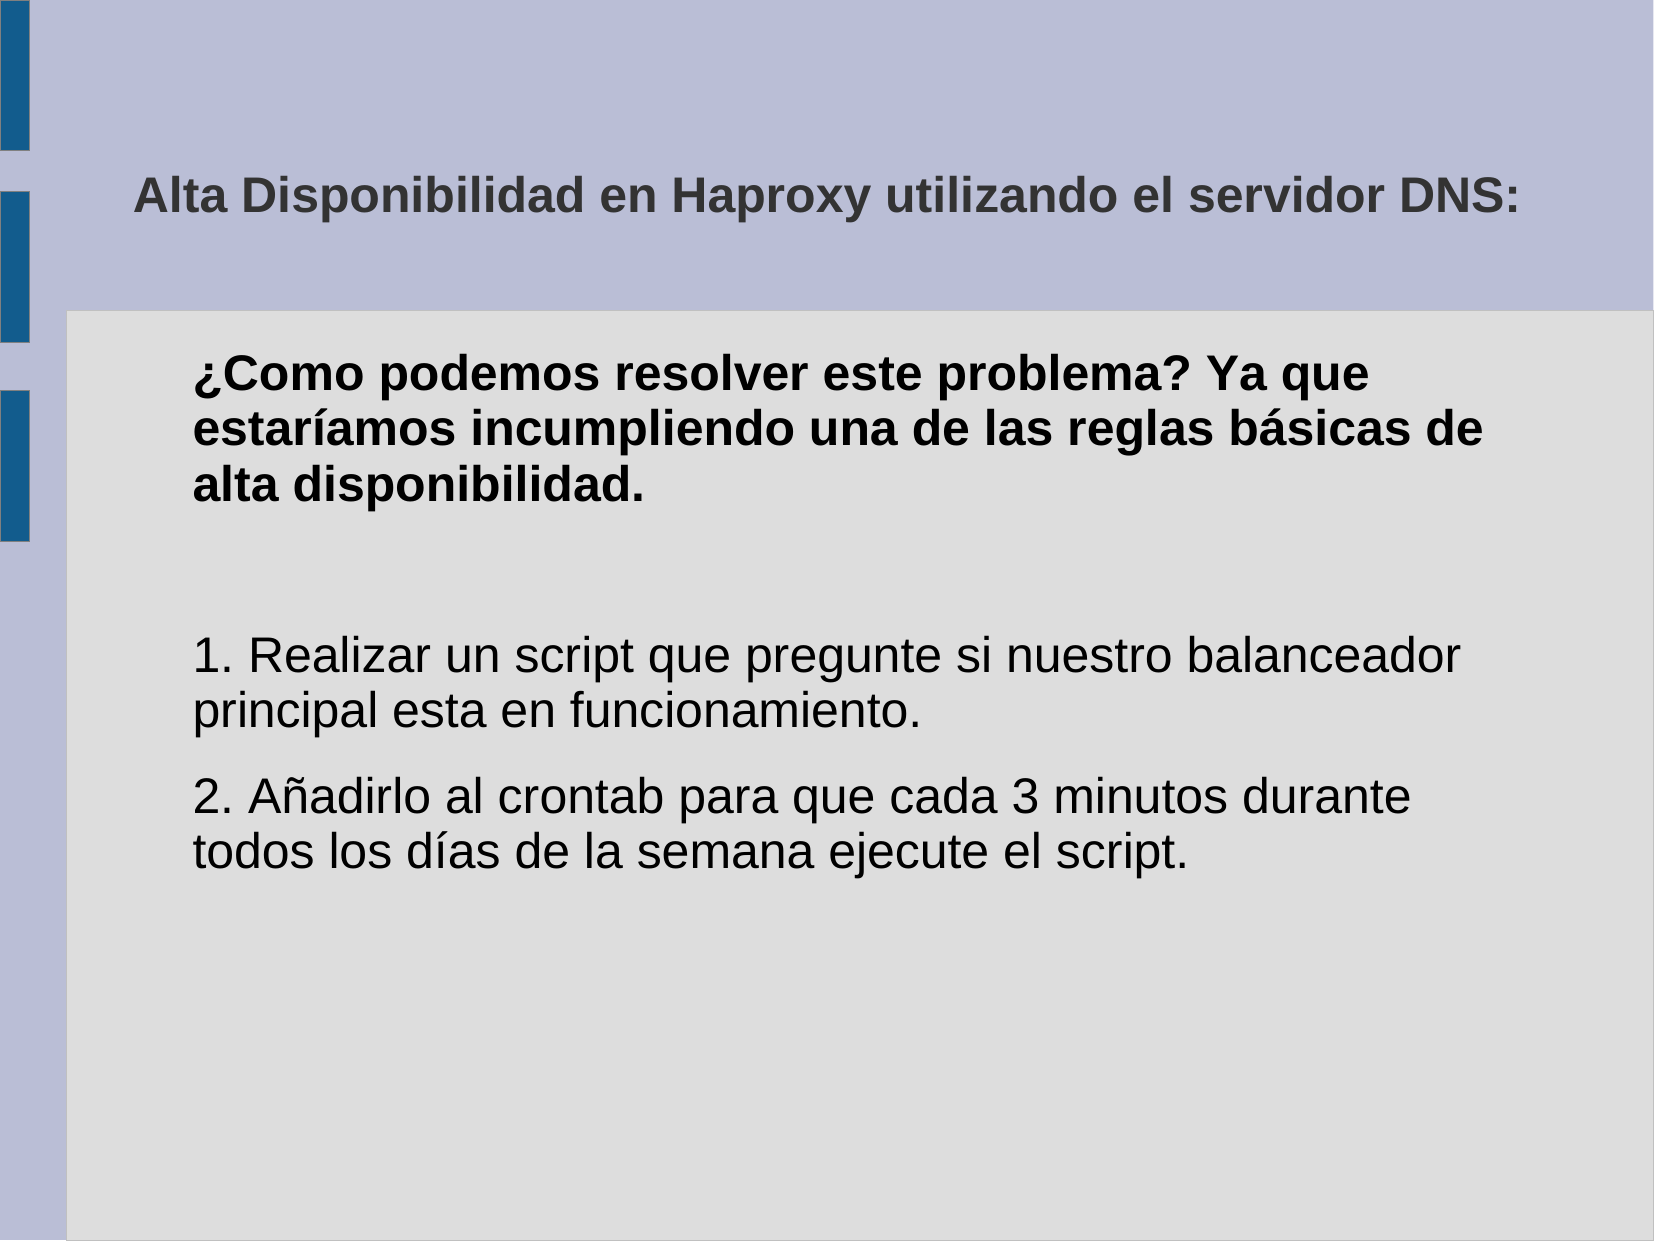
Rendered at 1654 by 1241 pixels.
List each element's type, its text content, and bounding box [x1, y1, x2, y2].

title Alta Disponibilidad en Haproxy utilizando el servidor DNS: [121, 91, 1534, 299]
list ¿Como podemos resolver este problema? Ya que estaríamos incumpliendo una de las reglas básicas de alta disponibilidad. 1. Realizar un script que pregunte si nuestro balanceador principal esta en funcionamiento. 2. Añadirlo al crontab para que cada 3 minutos durante todos los días de la semana ejecute el script. [121, 344, 1534, 1127]
